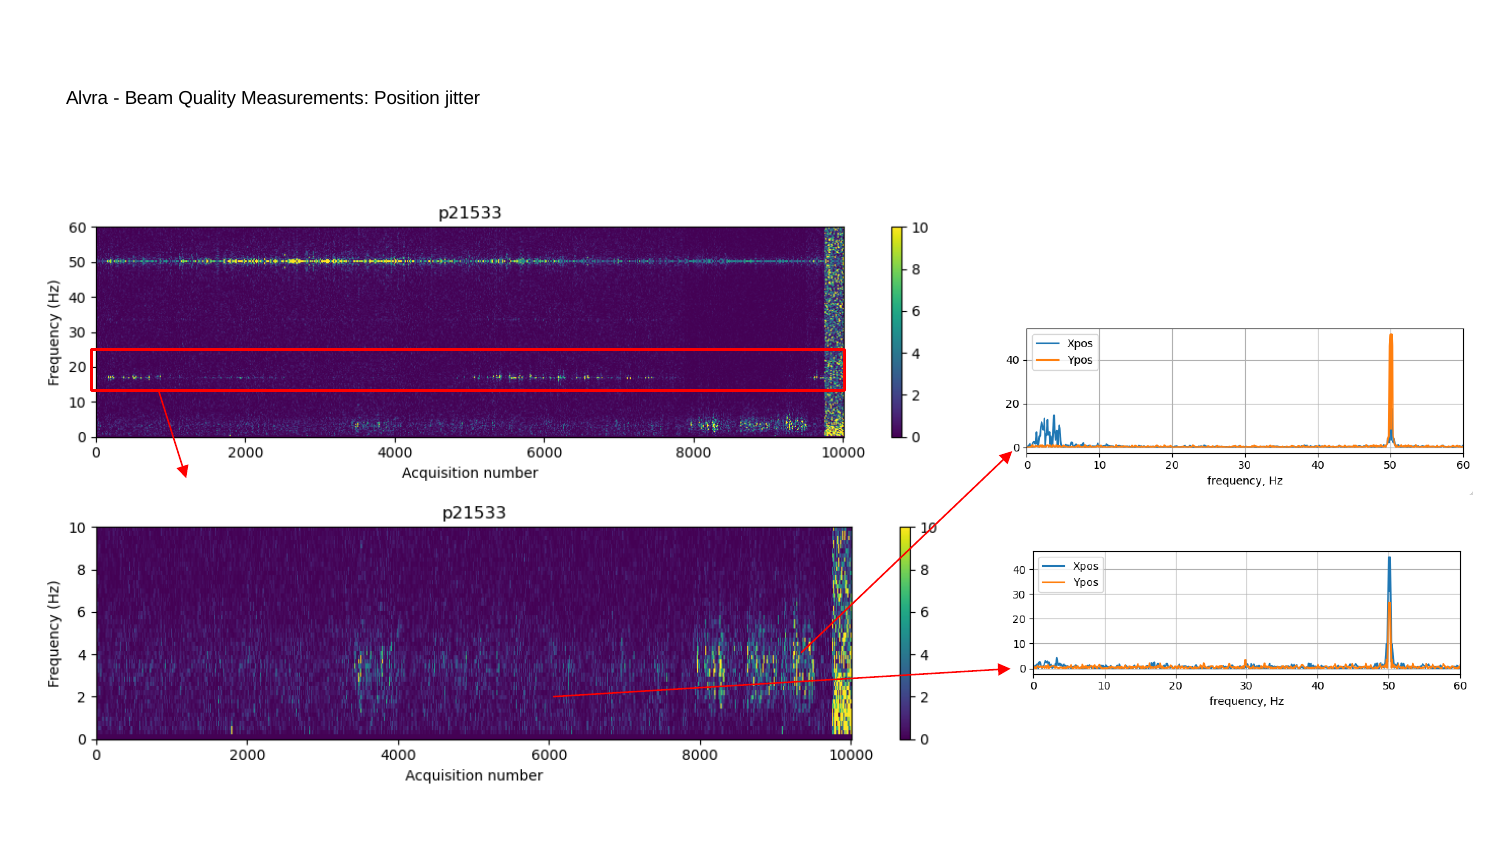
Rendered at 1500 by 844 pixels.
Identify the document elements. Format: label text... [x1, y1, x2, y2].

picture [998, 314, 1473, 496]
title Alvra - Beam Quality Measurements: Position jitter [51, 72, 1449, 167]
picture [24, 191, 945, 488]
picture [39, 500, 959, 799]
picture [1004, 537, 1473, 710]
